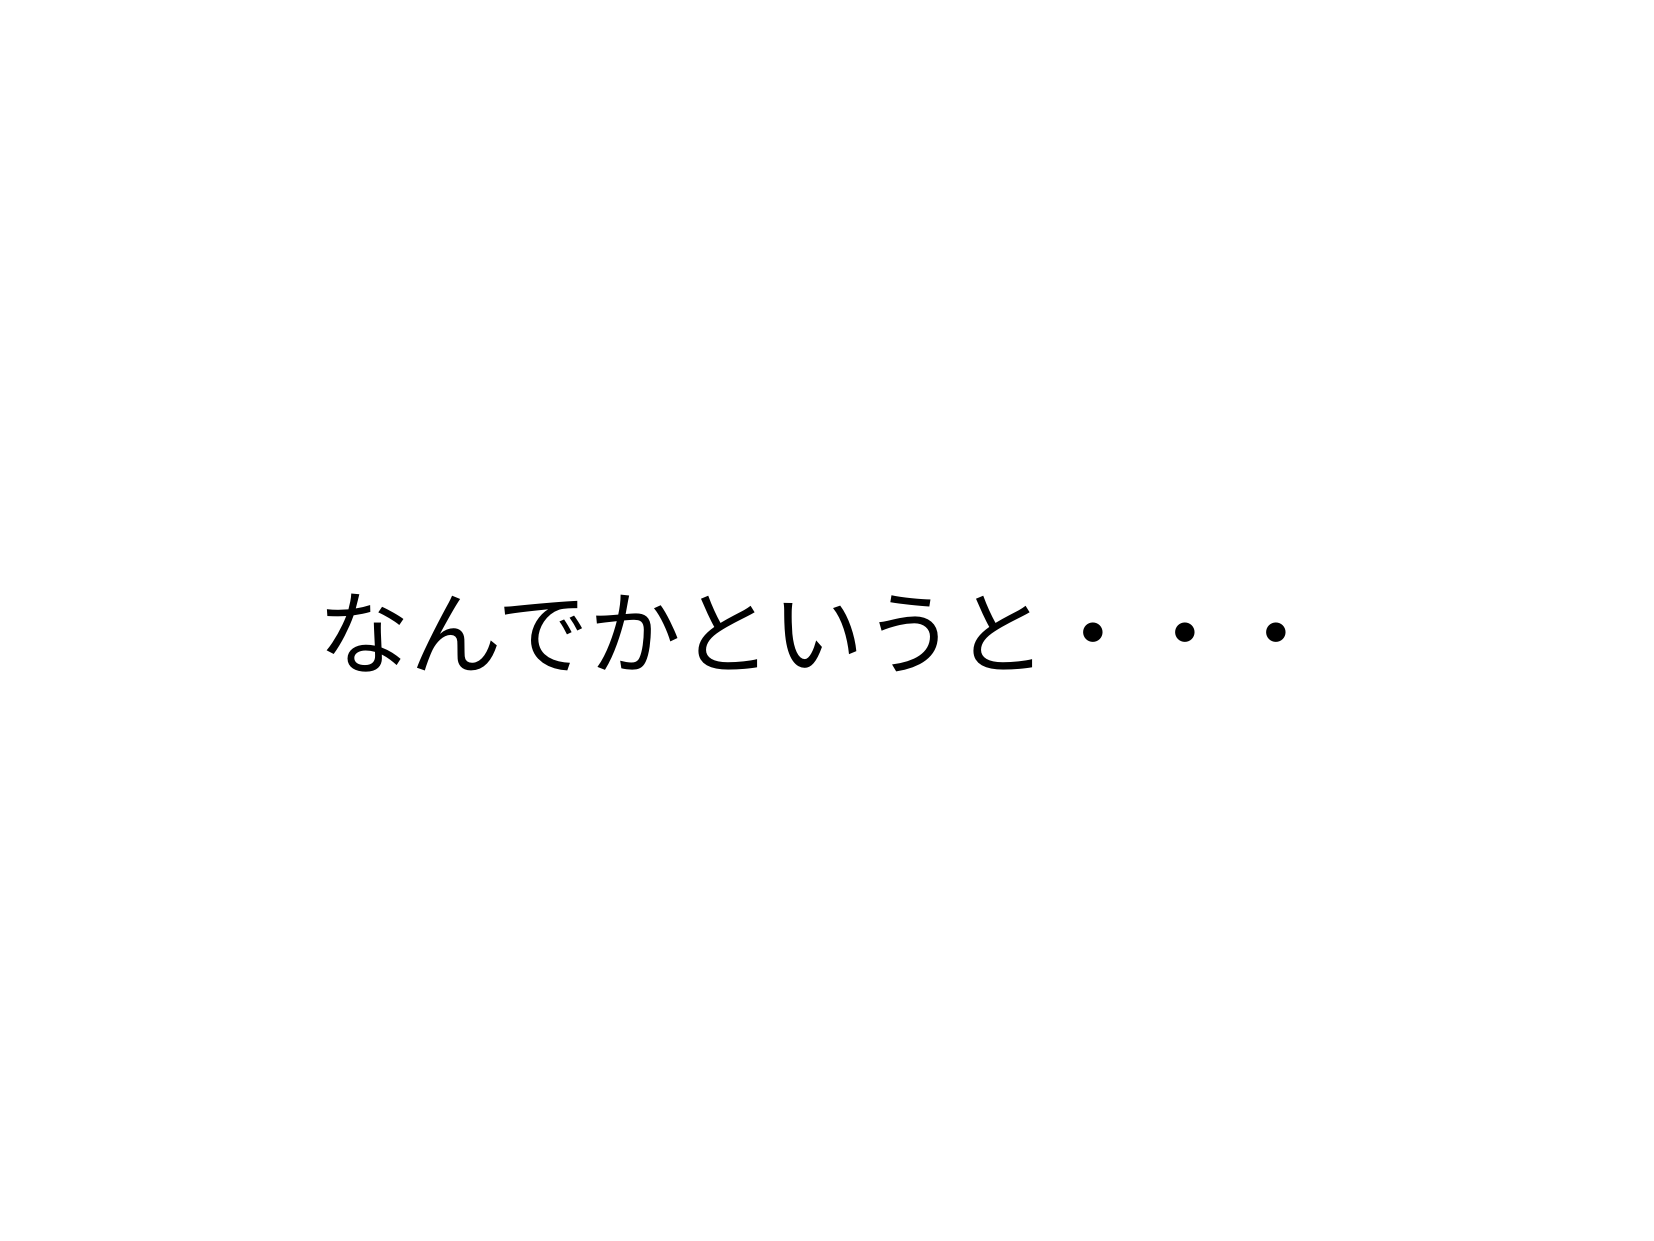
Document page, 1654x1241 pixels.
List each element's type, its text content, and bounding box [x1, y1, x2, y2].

title なんでかというと・・・ [76, 531, 1565, 724]
